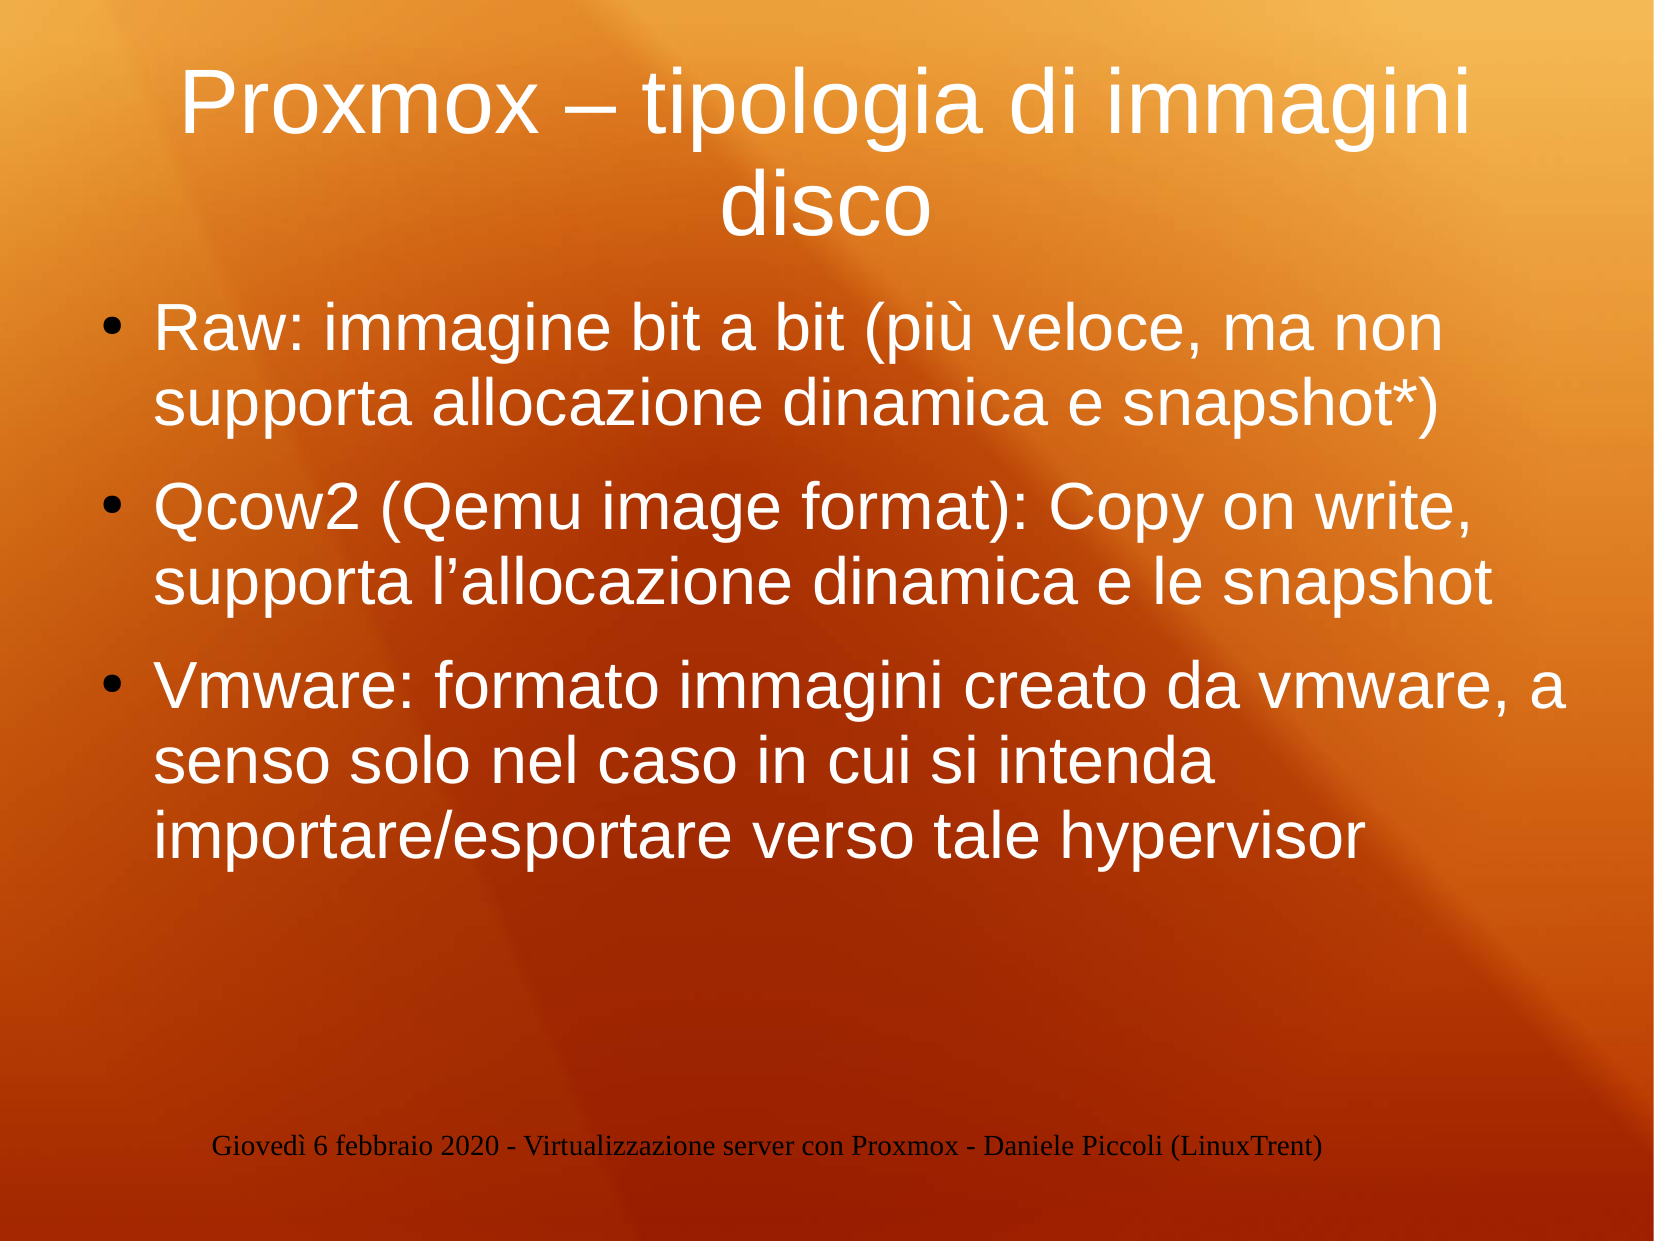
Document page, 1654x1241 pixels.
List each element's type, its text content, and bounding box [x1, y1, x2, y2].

list Raw: immagine bit a bit (più veloce, ma non supporta allocazione dinamica e snapshot*) Qcow2 (Qemu image format): Copy on write, supporta l’allocazione dinamica e le snapshot Vmware: formato immagini creato da vmware, a senso solo nel caso in cui si intenda importare/esportare verso tale hypervisor [82, 290, 1571, 1010]
picture [0, 0, 1654, 1241]
title Proxmox – tipologia di immagini disco [82, 49, 1571, 257]
